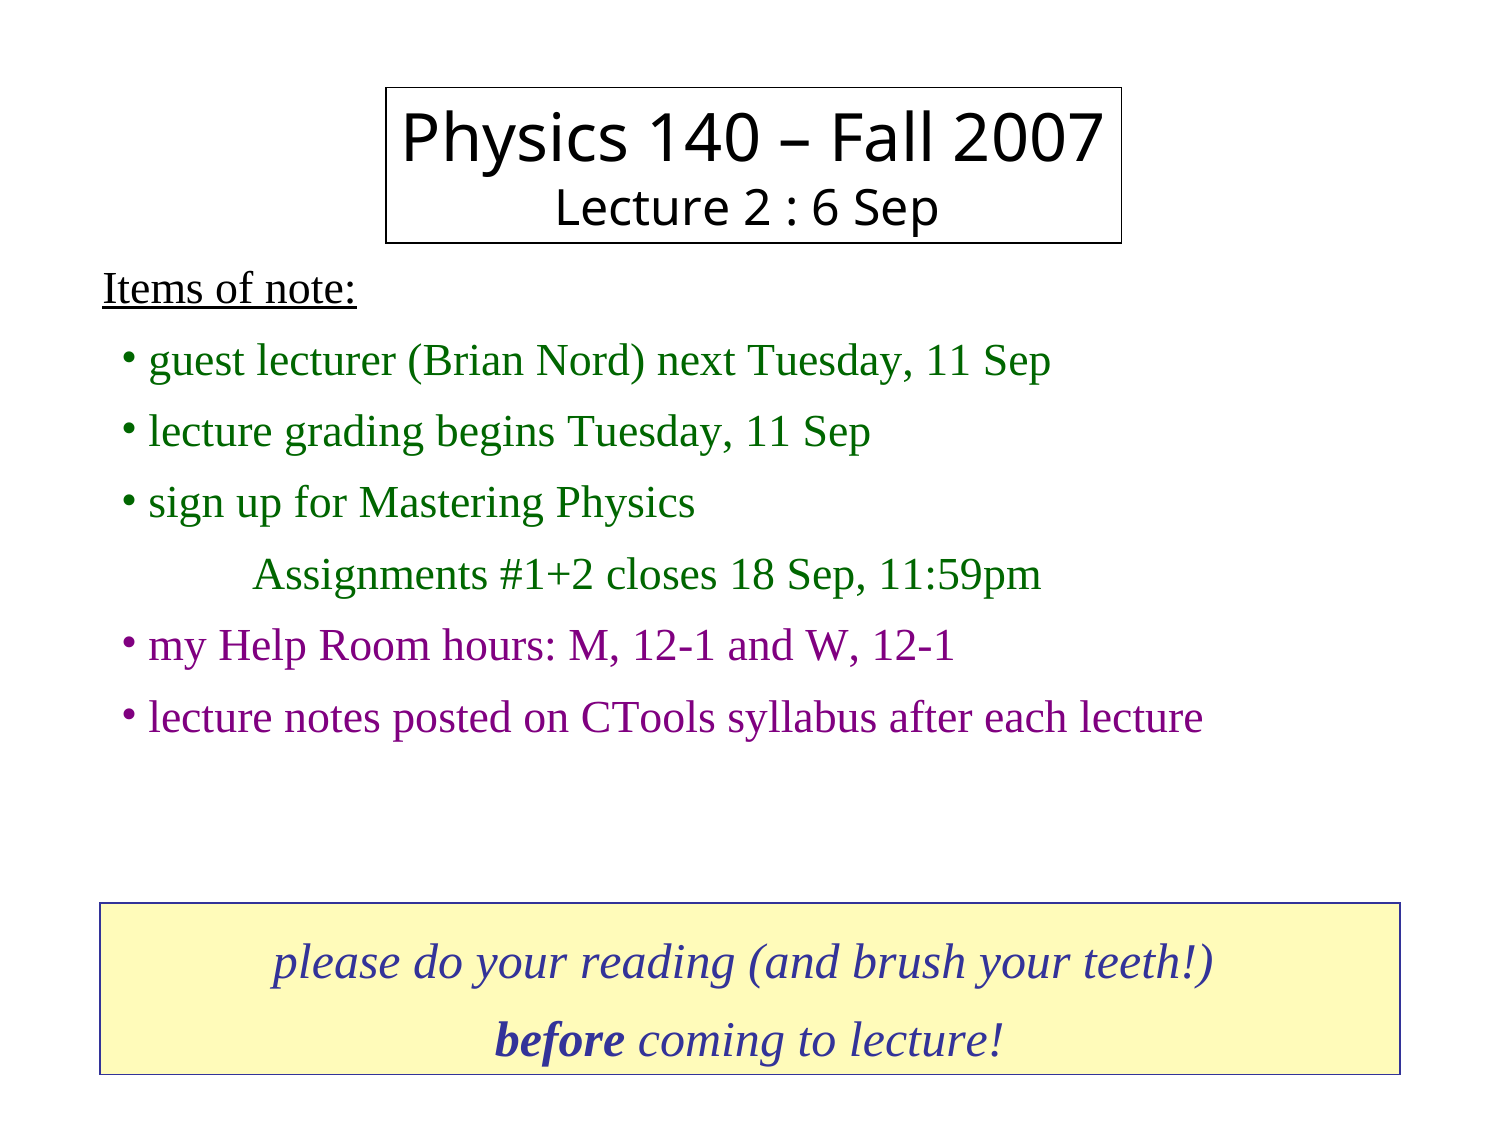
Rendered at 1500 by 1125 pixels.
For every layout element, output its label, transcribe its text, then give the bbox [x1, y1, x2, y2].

text_box please do your reading (and brush your teeth!) before coming to lecture! [99, 903, 1401, 1075]
text_box Physics 140 – Fall 2007 Lecture 2 : 6 Sep [385, 87, 1122, 243]
text_box Items of note: guest lecturer (Brian Nord) next Tuesday, 11 Sep lecture grading begins Tuesday, 11 Sep sign up for Mastering Physics Assignments #1+2 closes 18 Sep, 11:59pm my Help Room hours: M, 12-1 and W, 12-1 lecture notes posted on CTools syllabus after each lecture [87, 249, 1463, 750]
